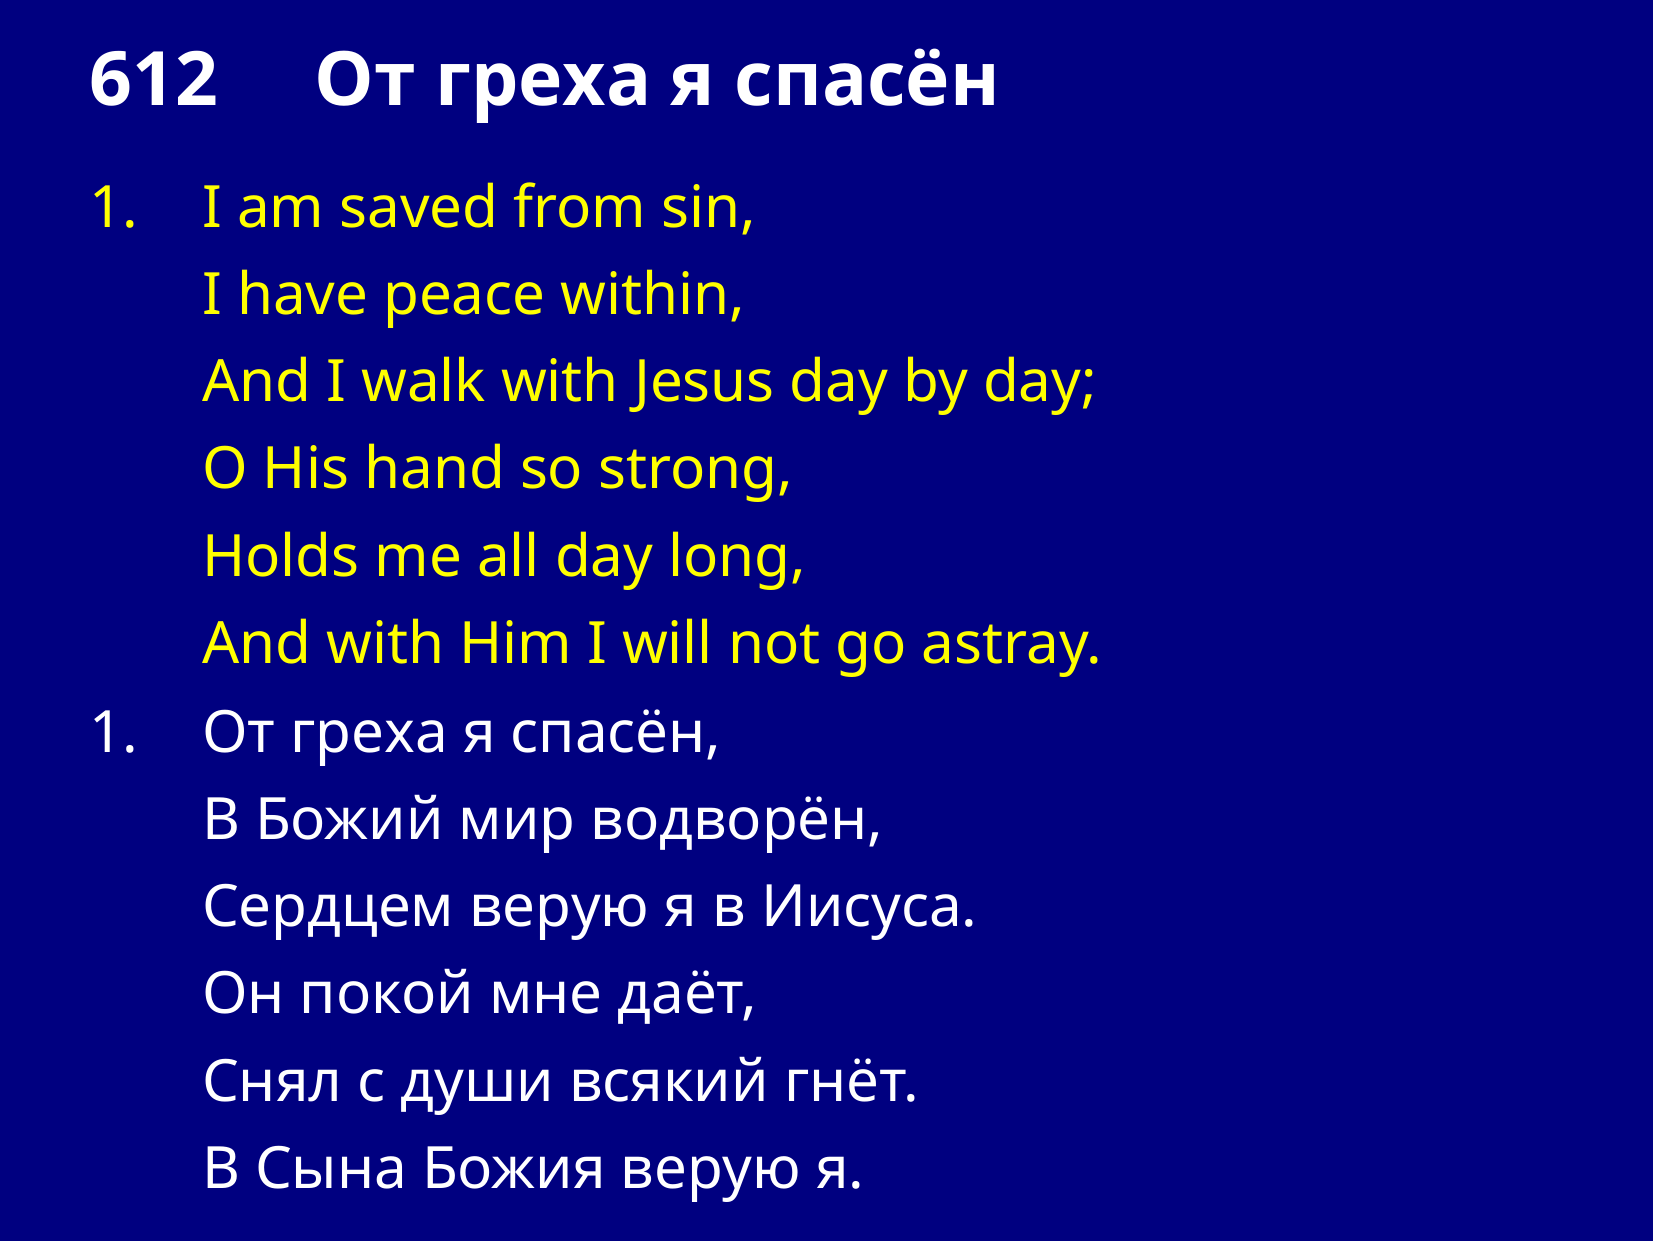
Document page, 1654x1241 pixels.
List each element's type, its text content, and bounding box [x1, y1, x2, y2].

text_box 1. От греха я спасён, В Божий мир водворён, Сердцем верую я в Иисуса. Он покой мне даёт, Снял с души всякий гнёт. В Сына Божия верую я. [75, 675, 1576, 1163]
text_box 612 От греха я спасён [75, 18, 1576, 131]
text_box 1. I am saved from sin, I have peace within, And I walk with Jesus day by day; O His hand so strong, Holds me all day long, And with Him I will not go astray. [75, 150, 1576, 638]
